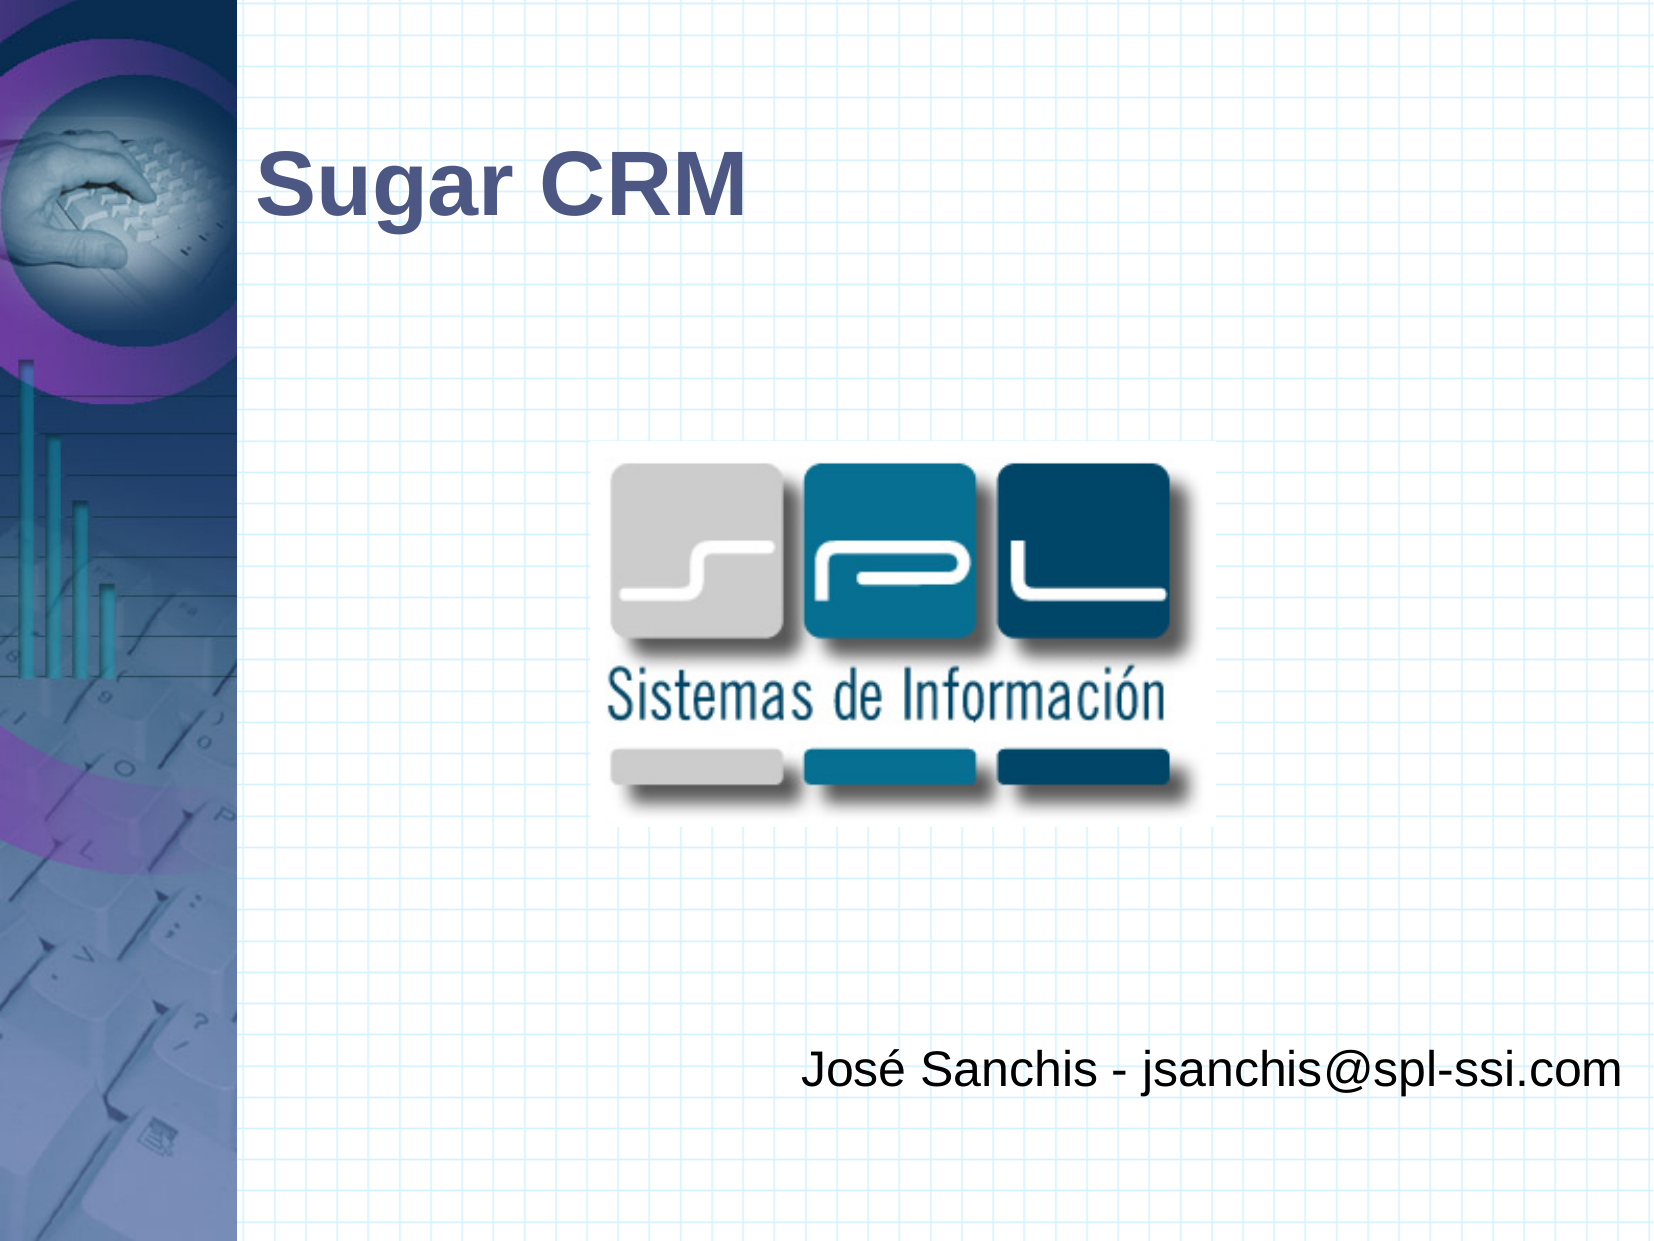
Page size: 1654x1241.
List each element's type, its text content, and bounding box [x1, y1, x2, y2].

subtitle José Sanchis - jsanchis@spl-ssi.com [244, 368, 1625, 1172]
picture [0, 0, 1654, 1241]
title Sugar CRM [254, 131, 1640, 235]
